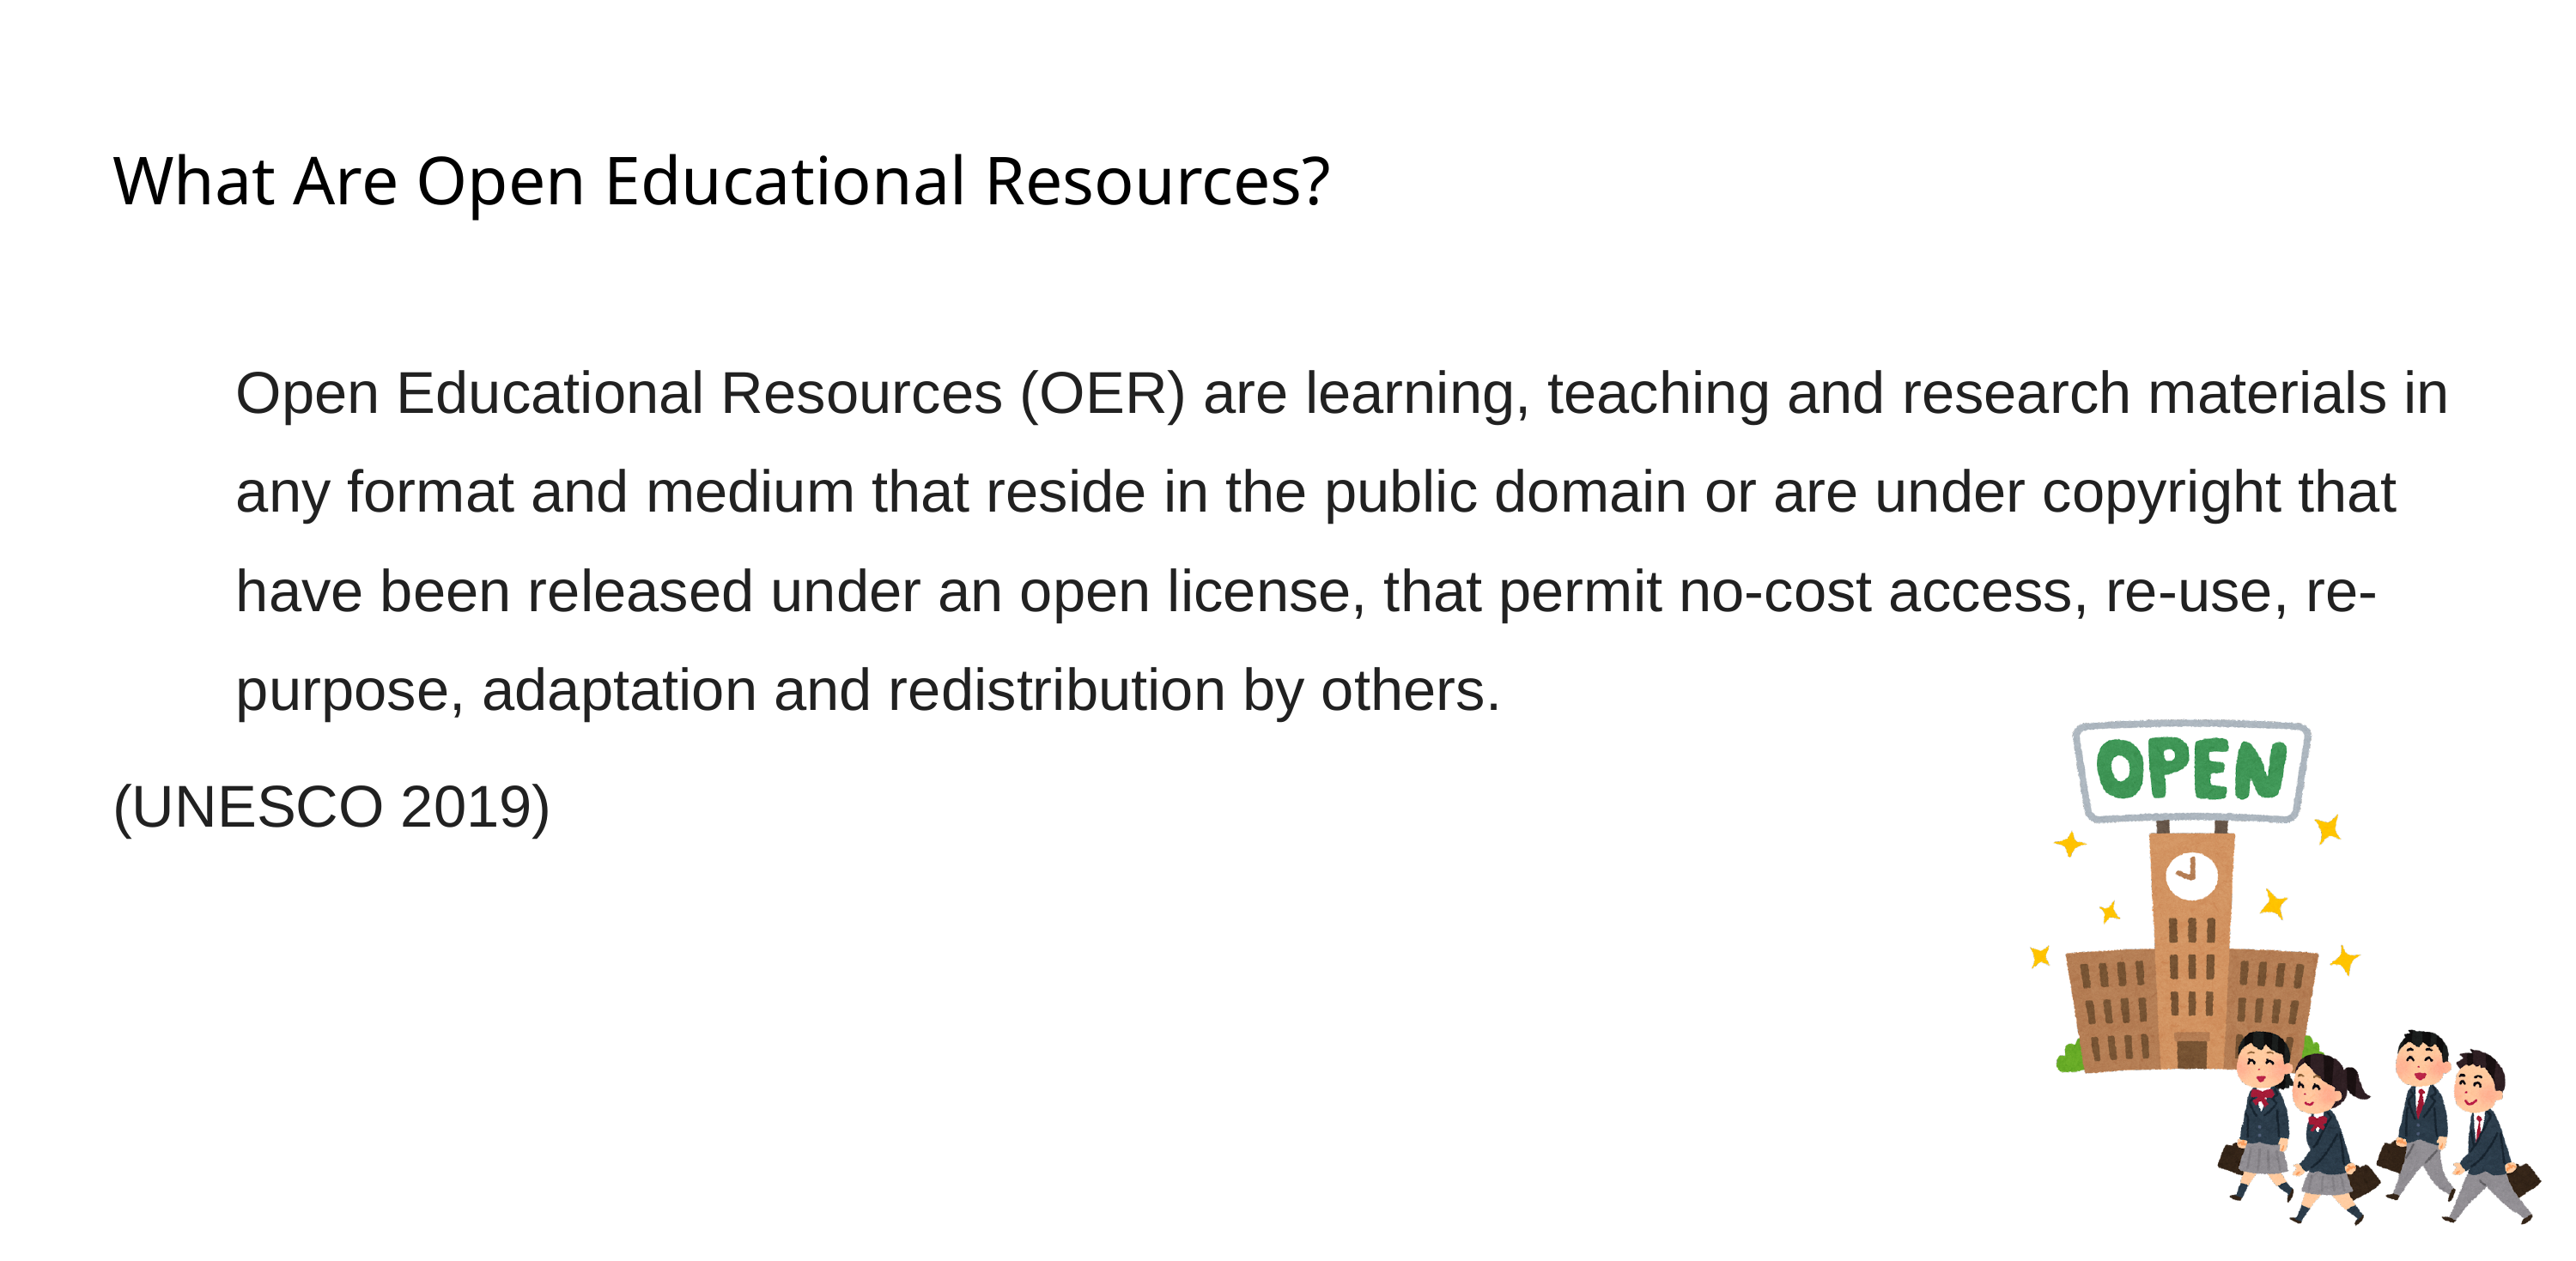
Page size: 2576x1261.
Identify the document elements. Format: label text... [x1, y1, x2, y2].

title What Are Open Educational Resources? [88, 109, 2488, 250]
picture [2020, 706, 2549, 1235]
list Open Educational Resources (OER) are learning, teaching and research materials in any format and medium that reside in the public domain or are under copyright that have been released under an open license, that permit no-cost access, re-use, re-purpose, adaptation and redistribution by others. (UNESCO 2019) [88, 302, 2488, 1120]
